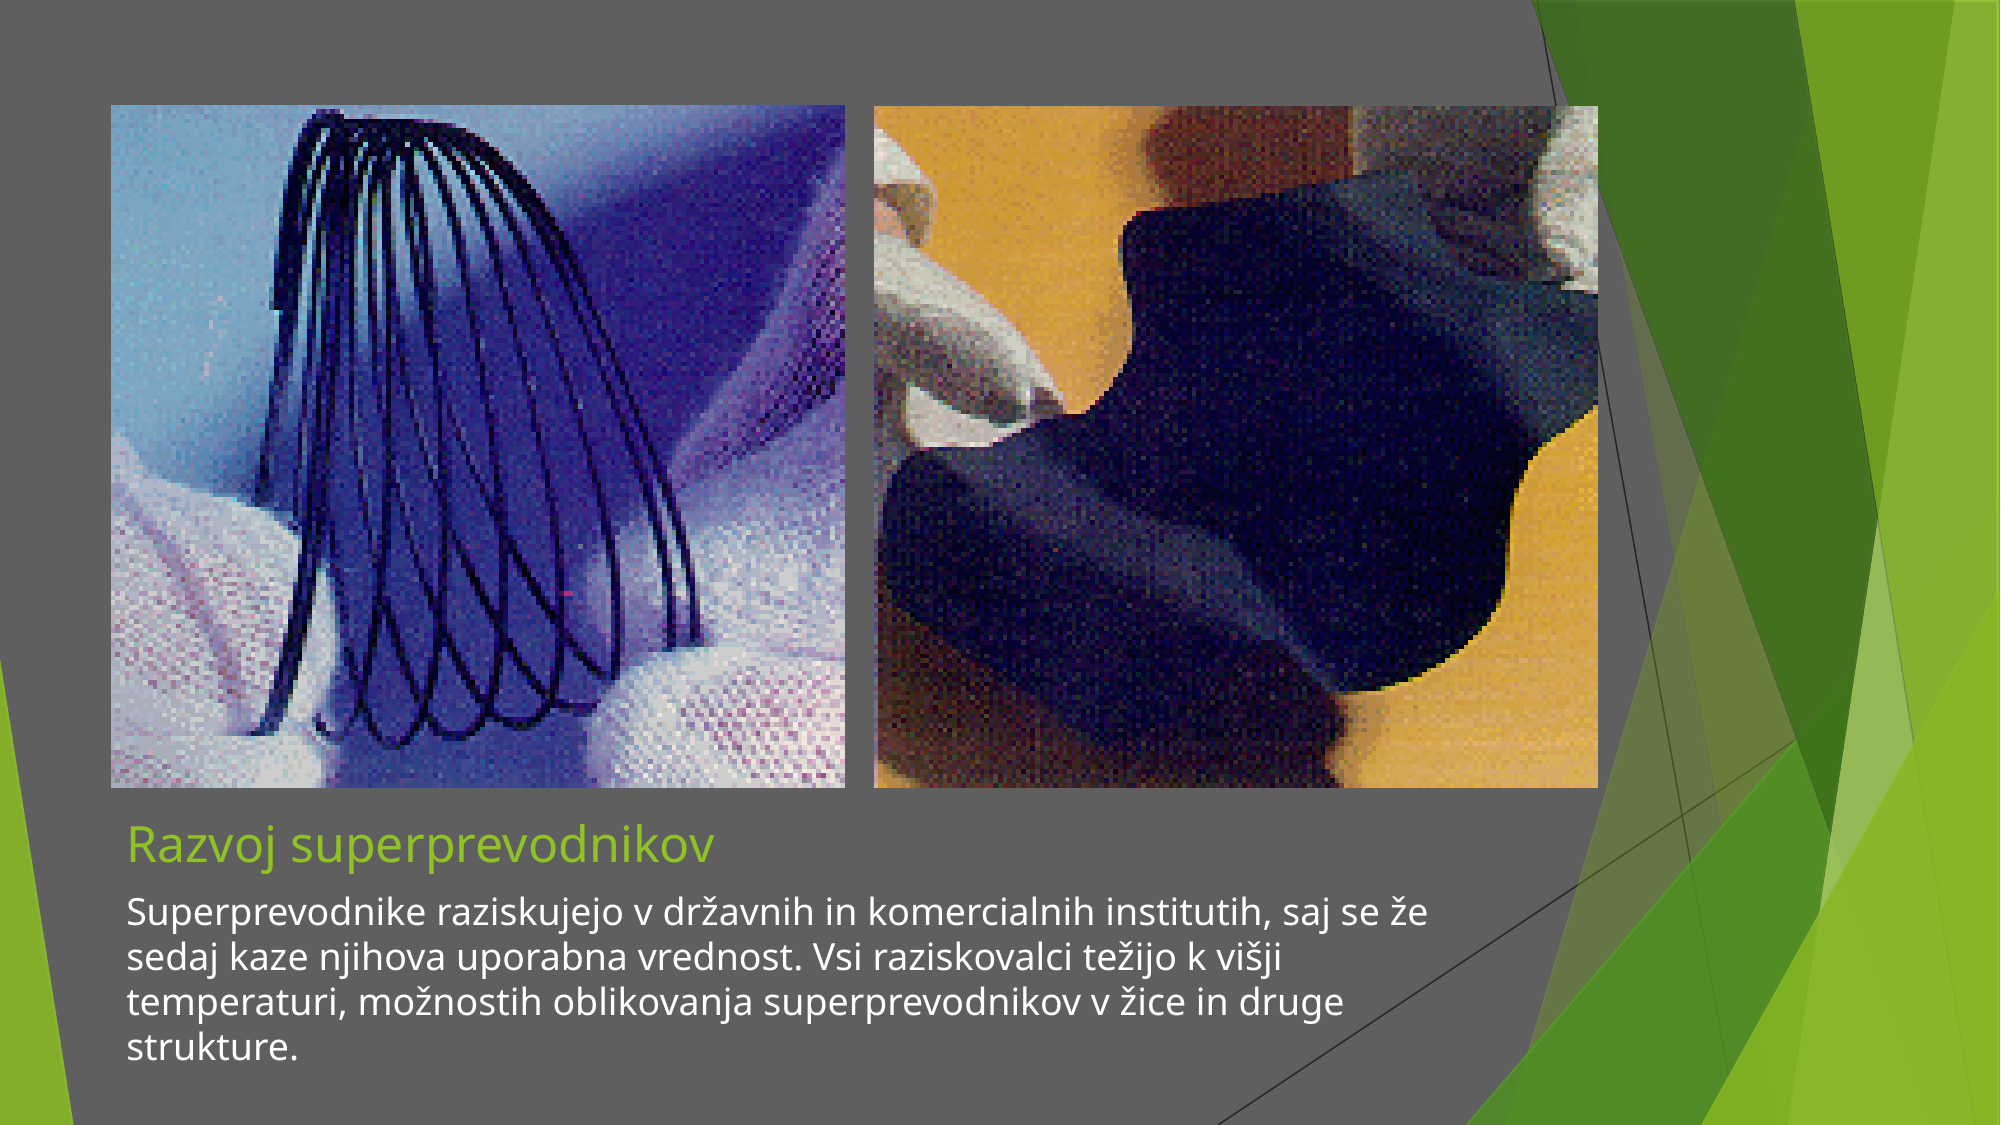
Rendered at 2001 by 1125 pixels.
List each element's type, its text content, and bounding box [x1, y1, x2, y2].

picture [111, 105, 845, 788]
title Razvoj superprevodnikov [111, 787, 1522, 880]
list Superprevodnike raziskujejo v državnih in komercialnih institutih, saj se že sedaj kaze njihova uporabna vrednost. Vsi raziskovalci težijo k višji temperaturi, možnostih oblikovanja superprevodnikov v žice in druge strukture. [111, 880, 1522, 1100]
picture [874, 106, 1598, 788]
